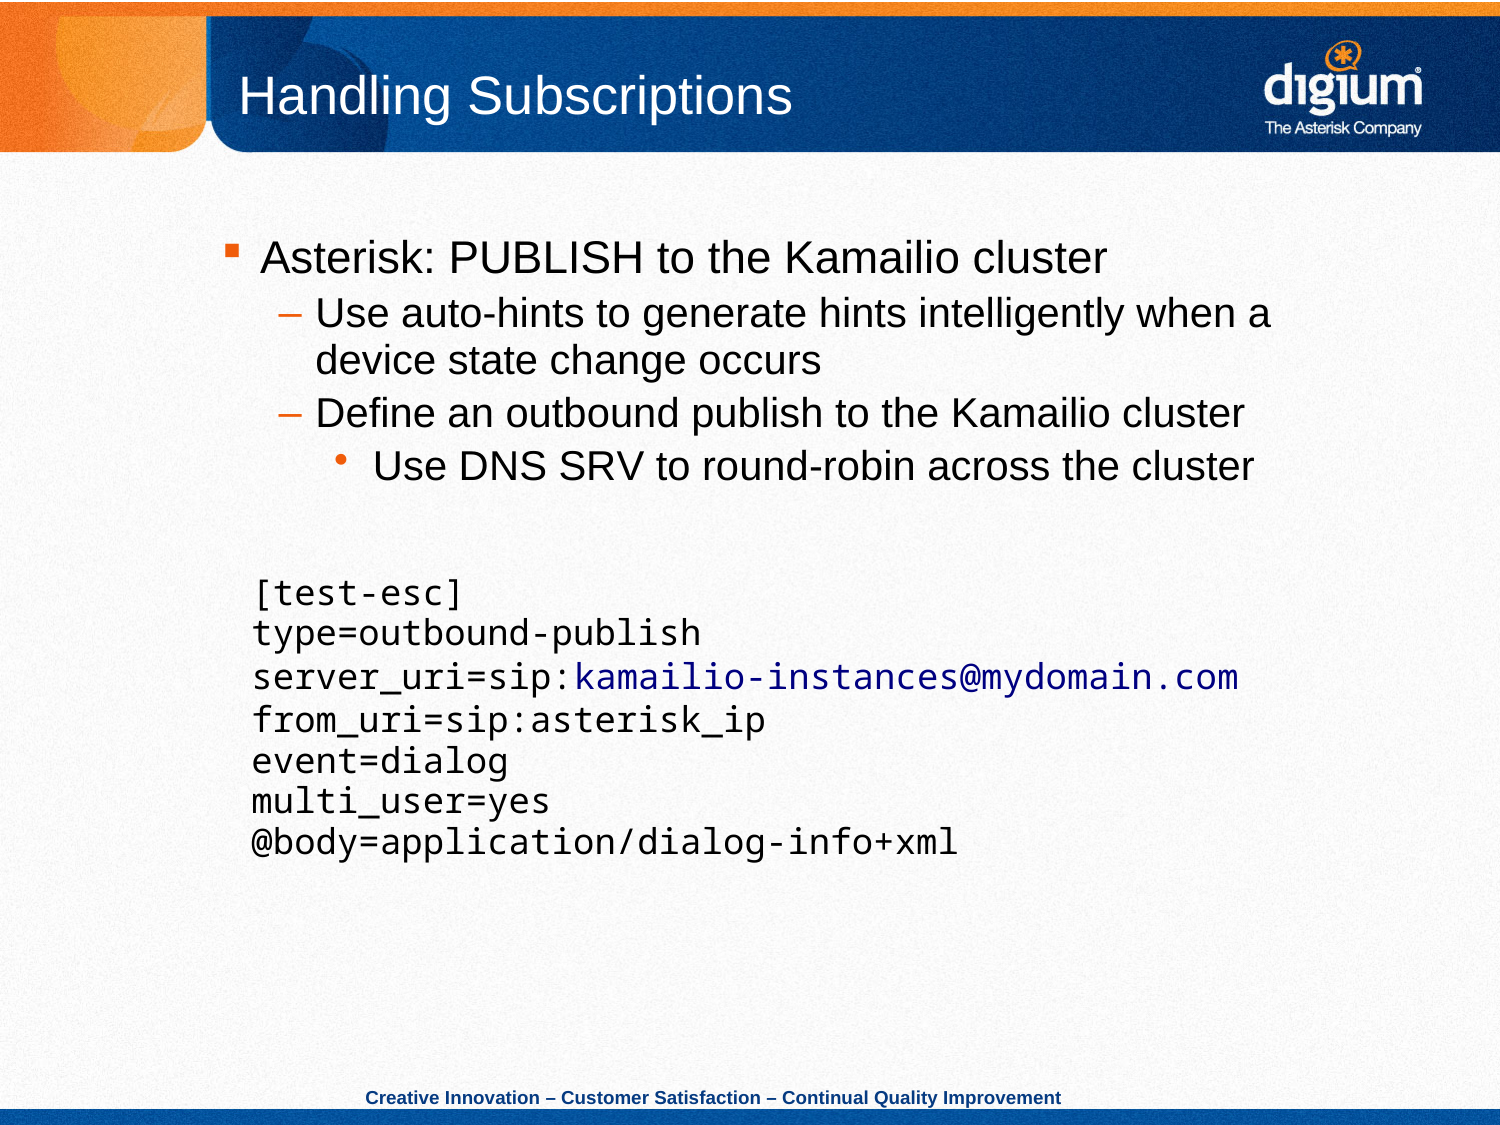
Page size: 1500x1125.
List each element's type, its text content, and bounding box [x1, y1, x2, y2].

list Asterisk: PUBLISH to the Kamailio cluster Use auto-hints to generate hints intelligently when a device state change occurs Define an outbound publish to the Kamailio cluster Use DNS SRV to round-robin across the cluster [206, 224, 1301, 536]
list [test-esc] type=outbound-publish server_uri=sip:kamailio-instances@mydomain.com from_uri=sip:asterisk_ip event=dialog multi_user=yes @body=application/dialog-info+xml [206, 565, 1301, 877]
title Handling Subscriptions [238, 27, 1243, 127]
picture [0, 2, 1500, 1125]
